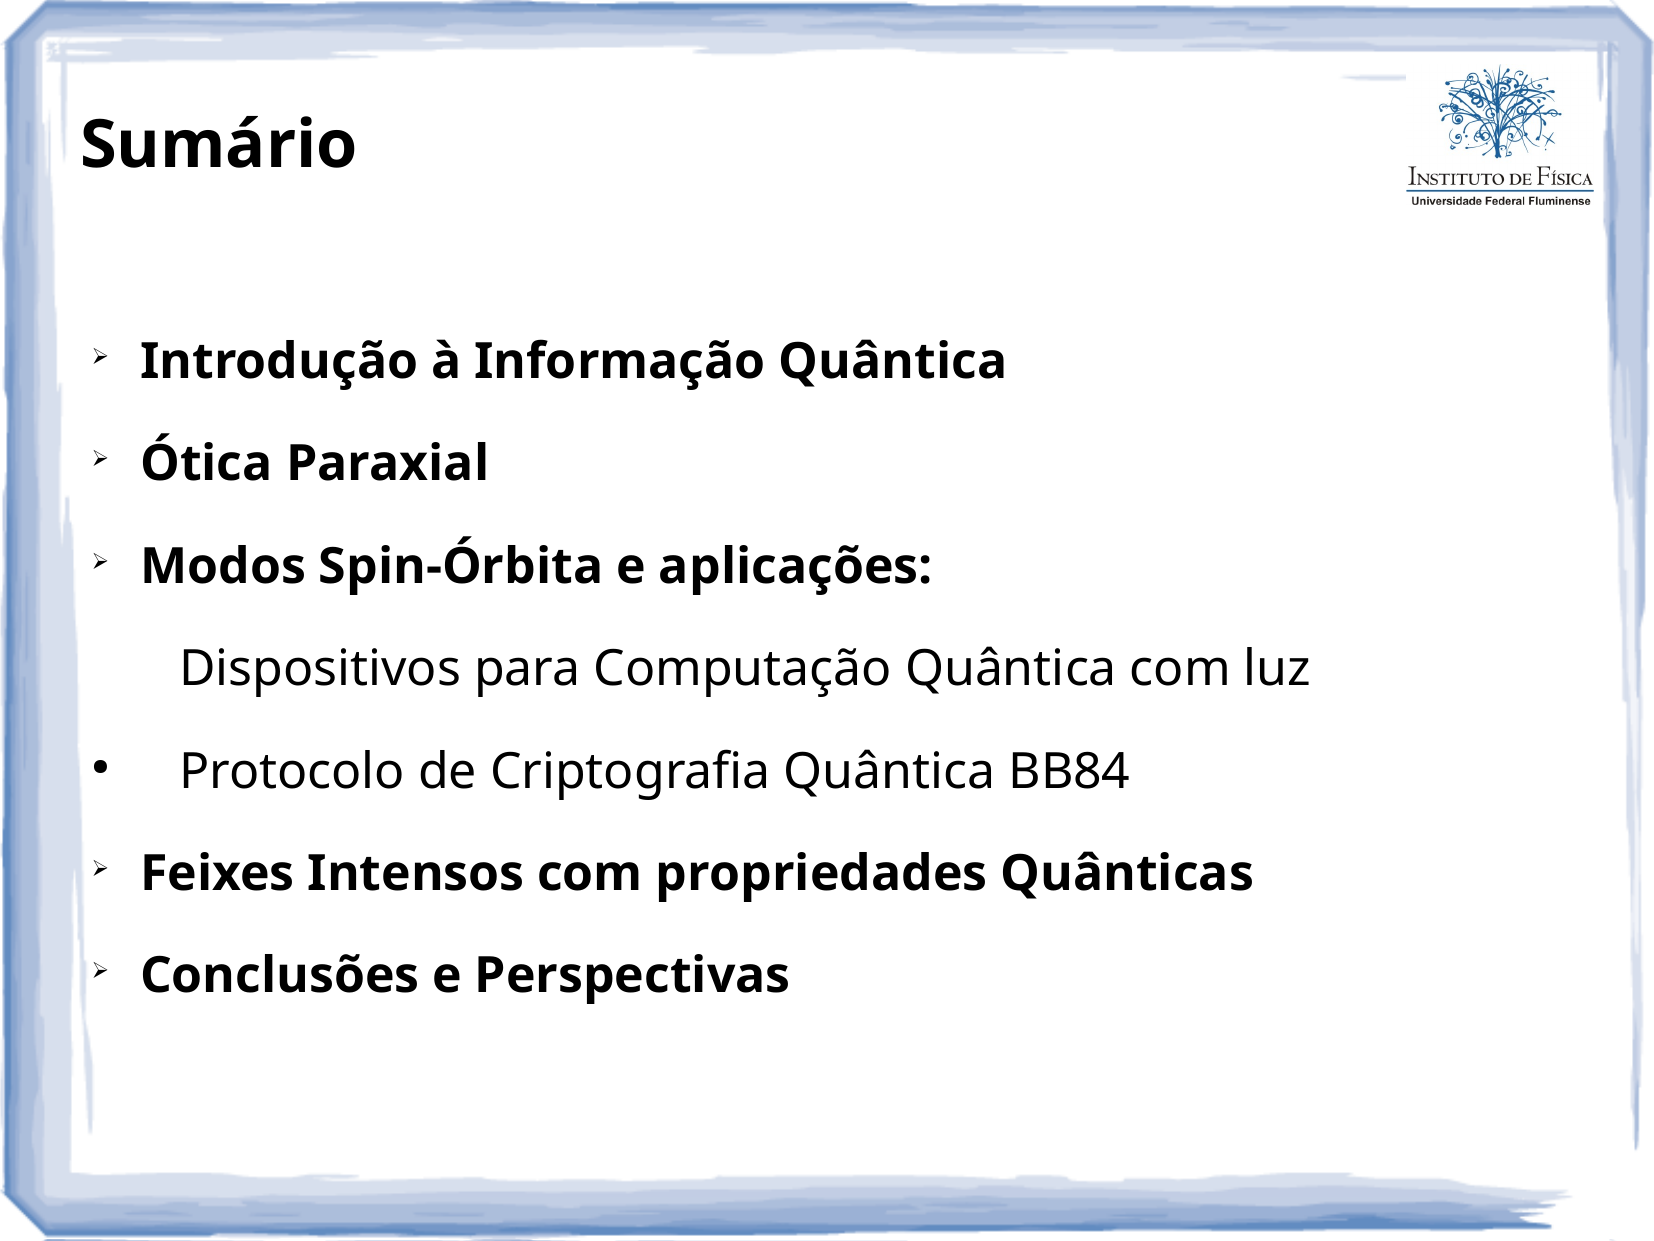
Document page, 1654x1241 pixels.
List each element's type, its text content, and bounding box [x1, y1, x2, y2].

picture [0, 0, 1654, 1241]
text_box Sumário [65, 88, 386, 180]
text_box Introdução à Informação Quântica Ótica Paraxial Modos Spin-Órbita e aplicações: Dispositivos para Computação Quântica com luz Protocolo de Criptografia Quântica BB84 Feixes Intensos com propriedades Quânticas Conclusões e Perspectivas [76, 283, 1554, 902]
